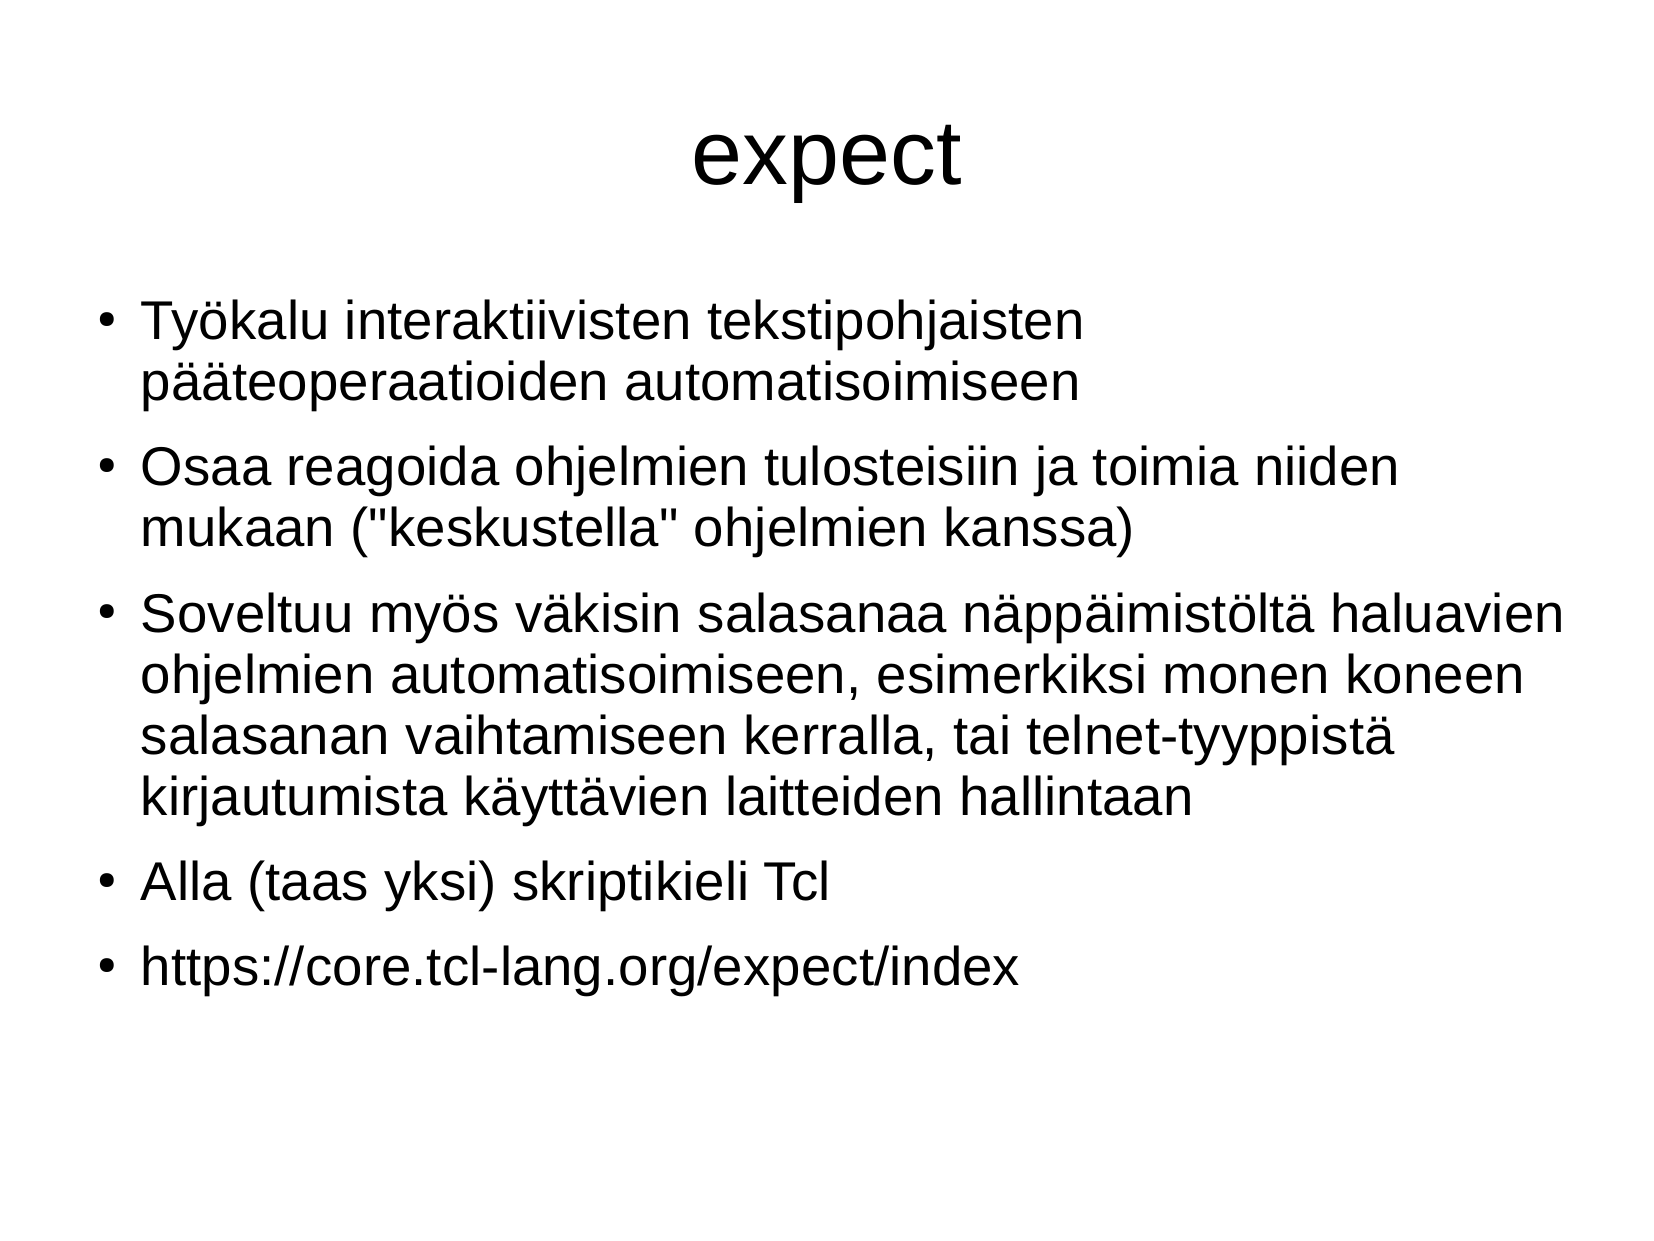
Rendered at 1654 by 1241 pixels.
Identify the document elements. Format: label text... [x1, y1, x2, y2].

title expect [82, 49, 1571, 257]
list Työkalu interaktiivisten tekstipohjaisten pääteoperaatioiden automatisoimiseen Osaa reagoida ohjelmien tulosteisiin ja toimia niiden mukaan ("keskustella" ohjelmien kanssa) Soveltuu myös väkisin salasanaa näppäimistöltä haluavien ohjelmien automatisoimiseen, esimerkiksi monen koneen salasanan vaihtamiseen kerralla, tai telnet-tyyppistä kirjautumista käyttävien laitteiden hallintaan Alla (taas yksi) skriptikieli Tcl https://core.tcl-lang.org/expect/index [82, 290, 1571, 1010]
